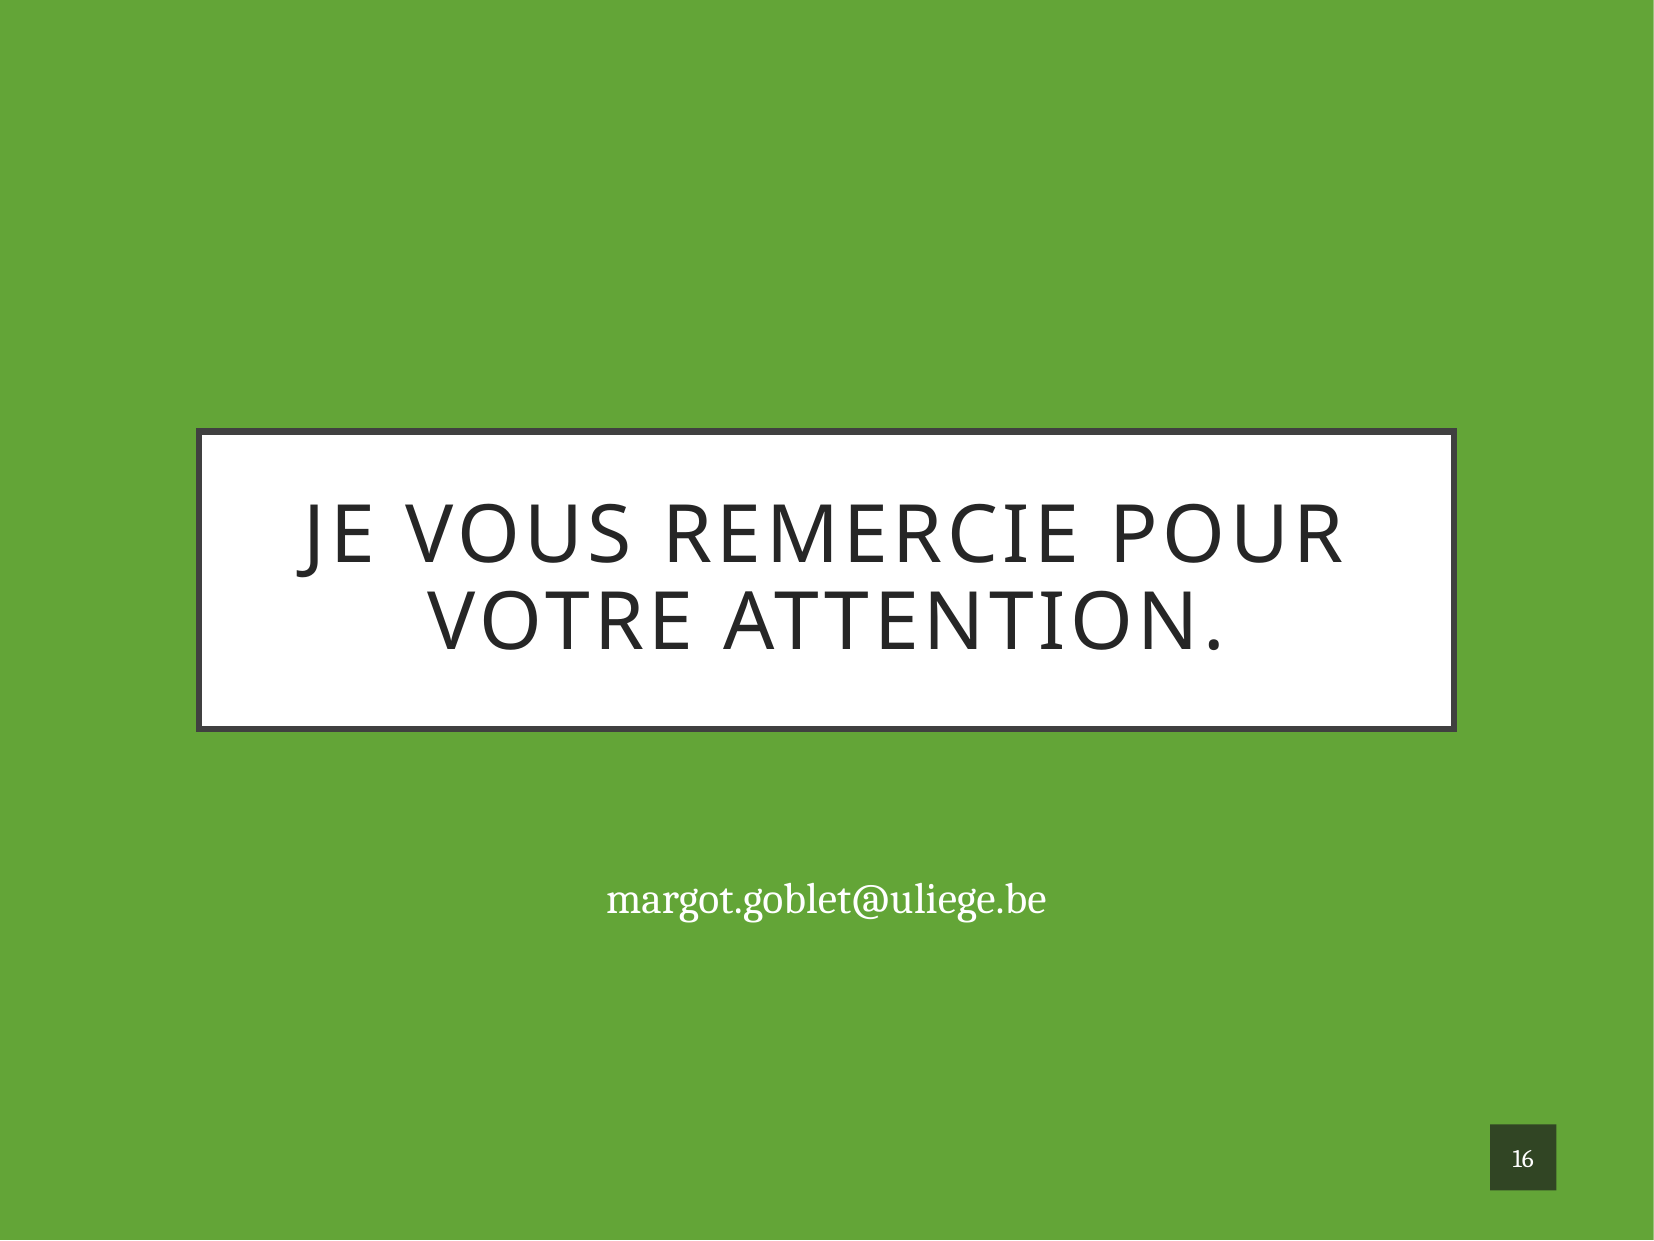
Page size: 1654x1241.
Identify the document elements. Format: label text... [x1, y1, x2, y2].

text_box [1490, 1124, 1557, 1191]
title Je vous remercie pour votre attention. [199, 431, 1455, 730]
subtitle margot.goblet@uliege.be [365, 787, 1289, 1012]
